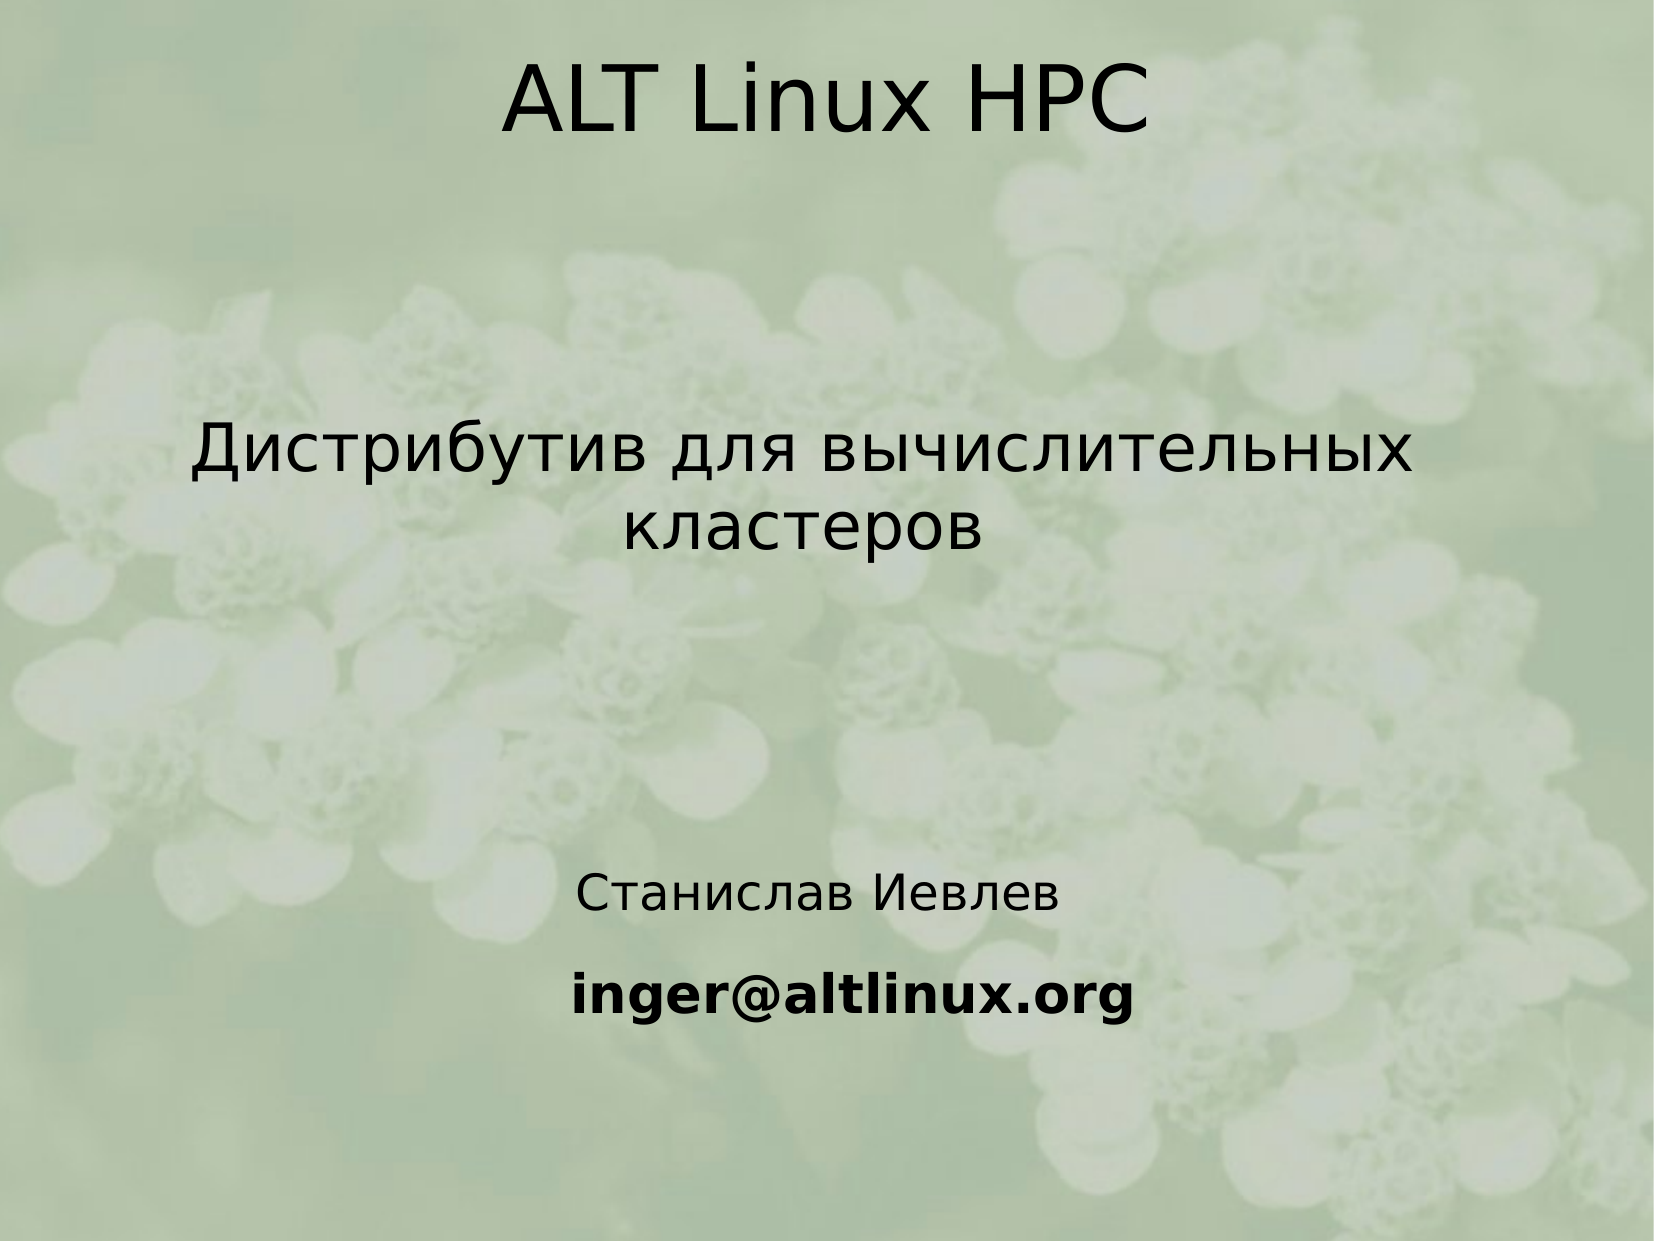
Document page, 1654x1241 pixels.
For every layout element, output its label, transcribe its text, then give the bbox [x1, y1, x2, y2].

text_box Станислав Иевлев [561, 856, 1077, 930]
subtitle Дистрибутив для вычислительных кластеров [59, 295, 1548, 680]
title ALT Linux HPC [82, 45, 1571, 261]
text_box inger@altlinux.org [555, 955, 1152, 1034]
picture [0, 0, 1654, 1241]
